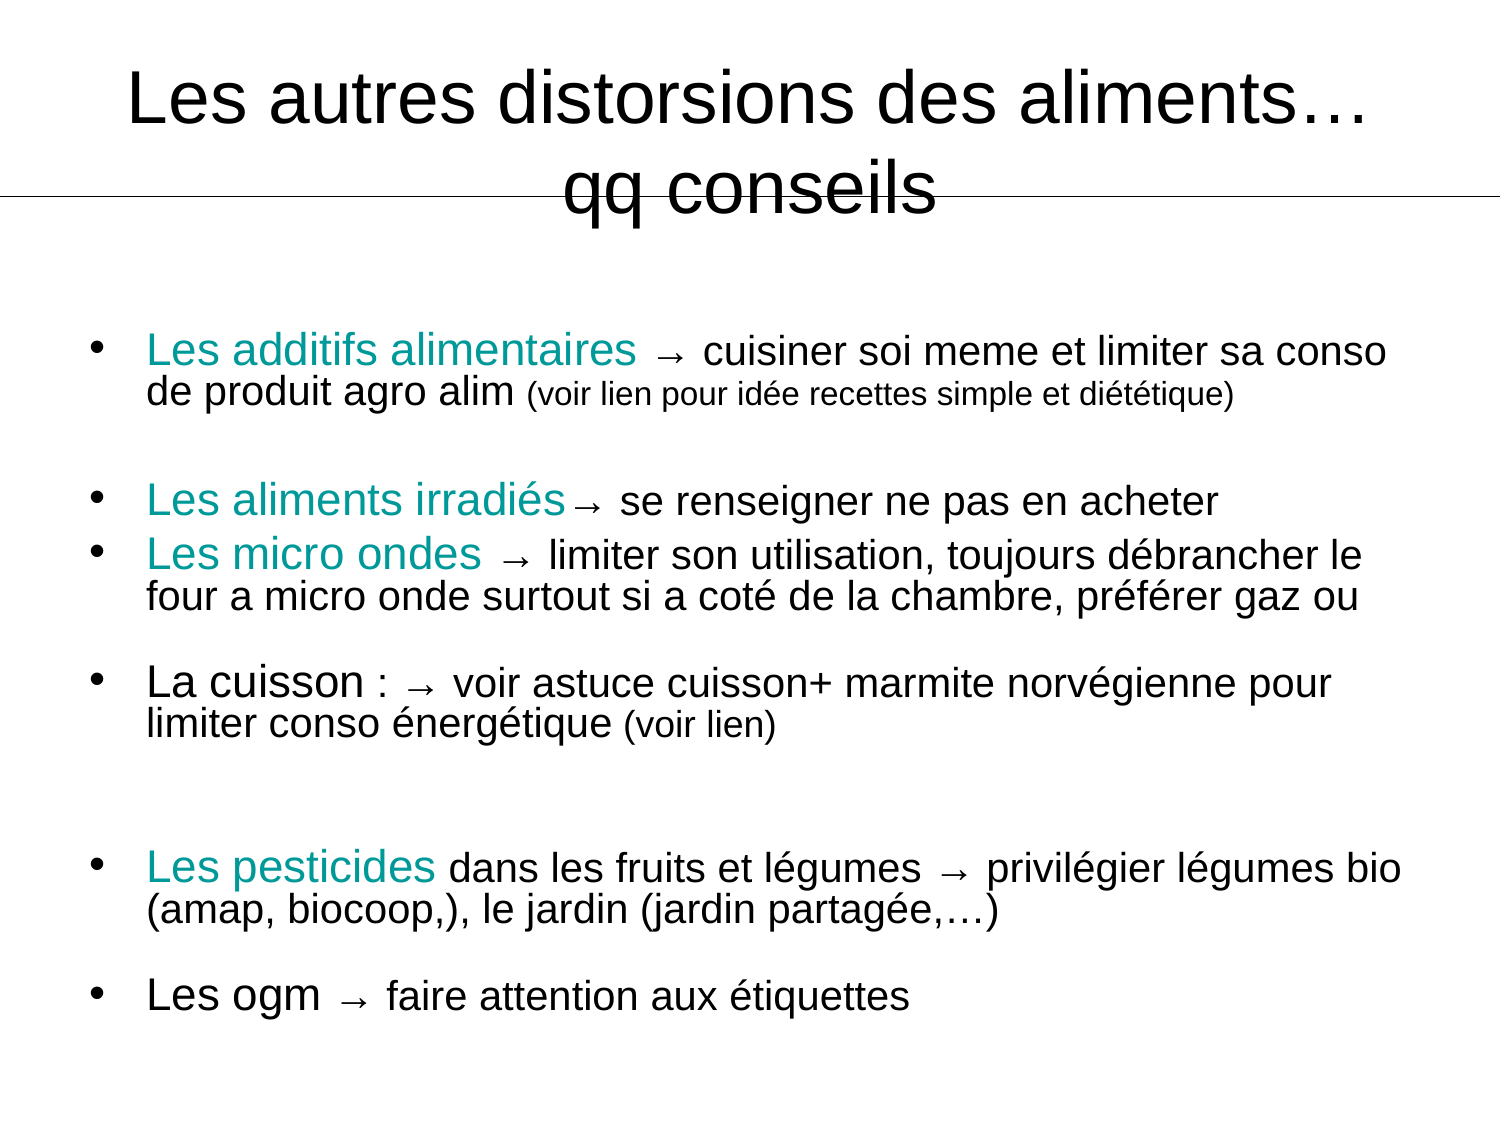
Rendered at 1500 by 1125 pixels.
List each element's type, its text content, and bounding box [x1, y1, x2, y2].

title Les autres distorsions des aliments… qq conseils [75, 45, 1426, 196]
list Les additifs alimentaires → cuisiner soi meme et limiter sa conso de produit agro alim (voir lien pour idée recettes simple et diététique) Les aliments irradiés→ se renseigner ne pas en acheter Les micro ondes → limiter son utilisation, toujours débrancher le four a micro onde surtout si a coté de la chambre, préférer gaz ou La cuisson : → voir astuce cuisson+ marmite norvégienne pour limiter conso énergétique (voir lien) Les pesticides dans les fruits et légumes → privilégier légumes bio (amap, biocoop,), le jardin (jardin partagée,…) Les ogm → faire attention aux étiquettes [75, 197, 1426, 1125]
